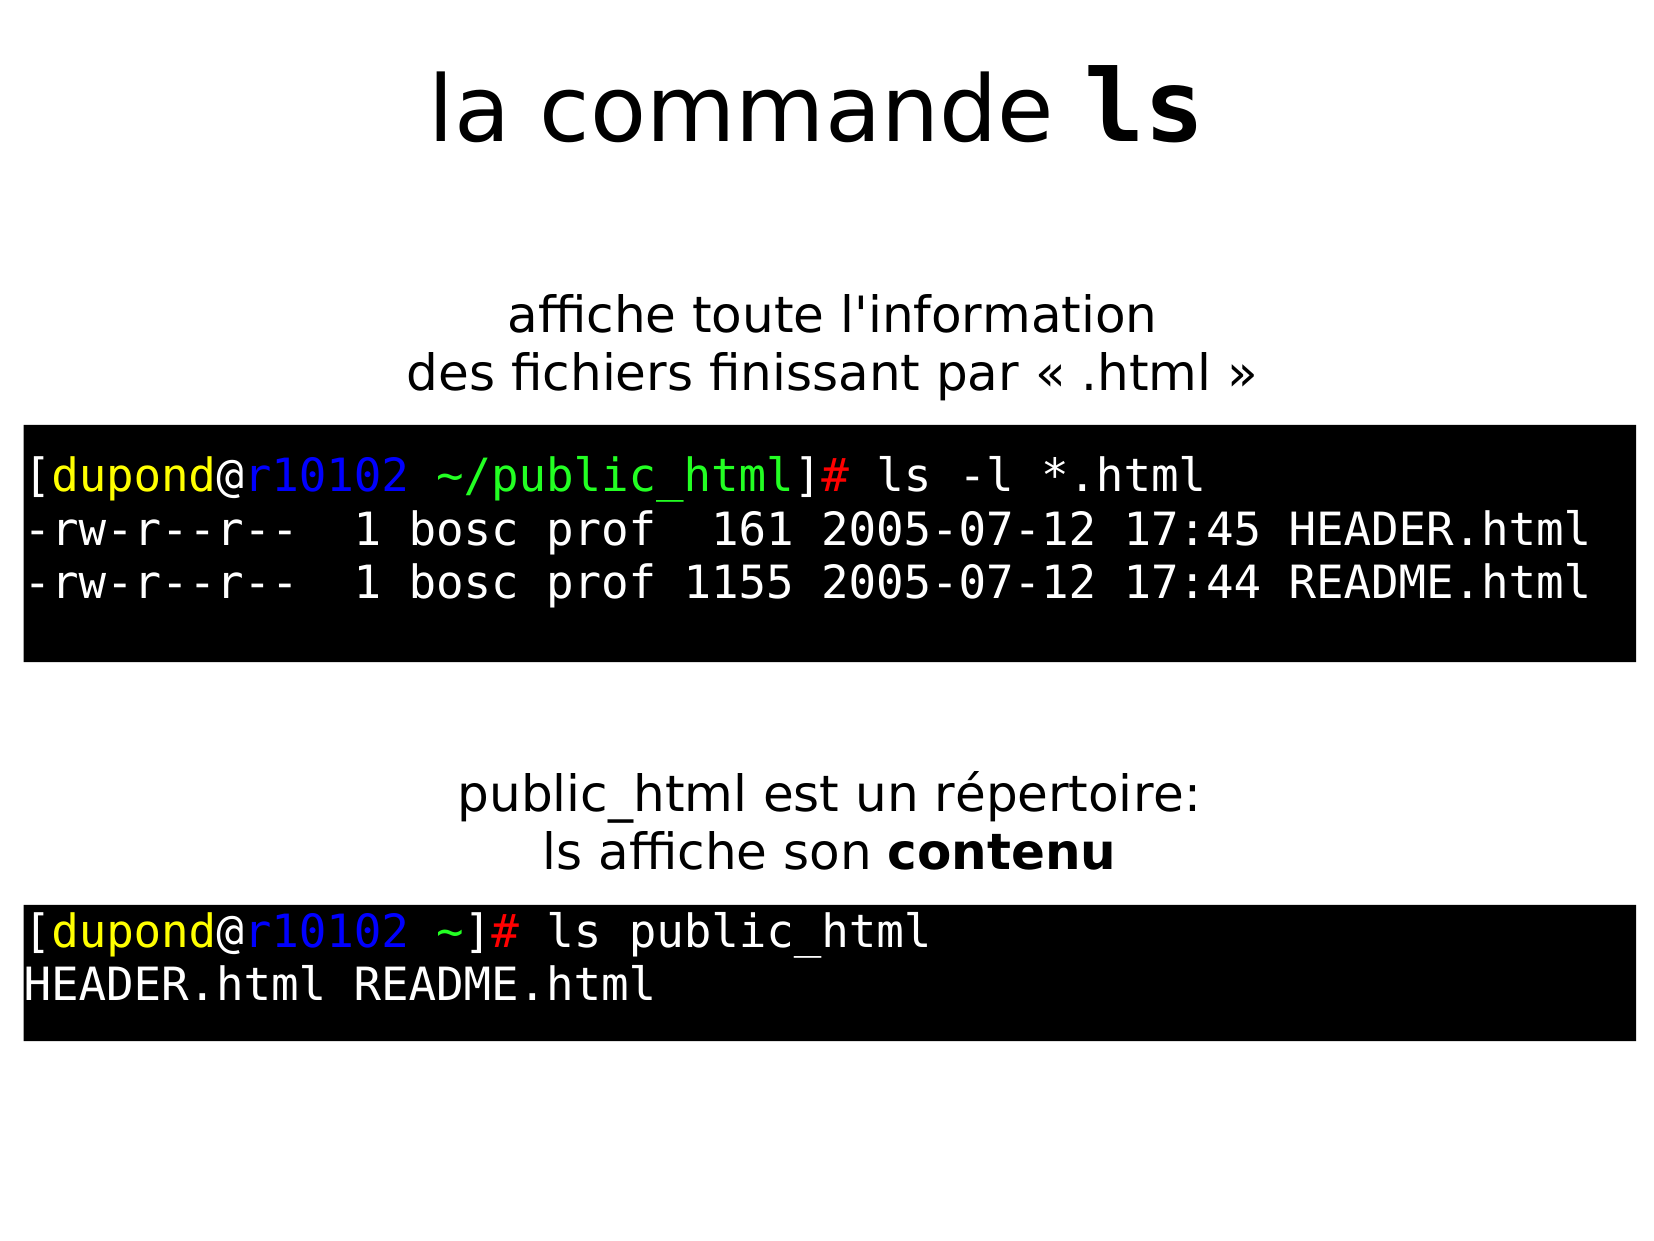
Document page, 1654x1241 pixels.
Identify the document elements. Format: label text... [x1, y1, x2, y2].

text_box affiche toute l'information des fichiers finissant par « .html » [391, 285, 1275, 403]
text_box [dupond@r10102 ~/public_html]# ls -l *.html -rw-r--r-- 1 bosc prof 161 2005-07-12 17:45 HEADER.html -rw-r--r-- 1 bosc prof 1155 2005-07-12 17:44 README.html [23, 424, 1637, 663]
text_box [dupond@r10102 ~]# ls public_html HEADER.html README.html [23, 904, 1637, 1042]
title la commande ls [126, 40, 1508, 173]
text_box public_html est un répertoire: ls affiche son contenu [457, 765, 1202, 882]
